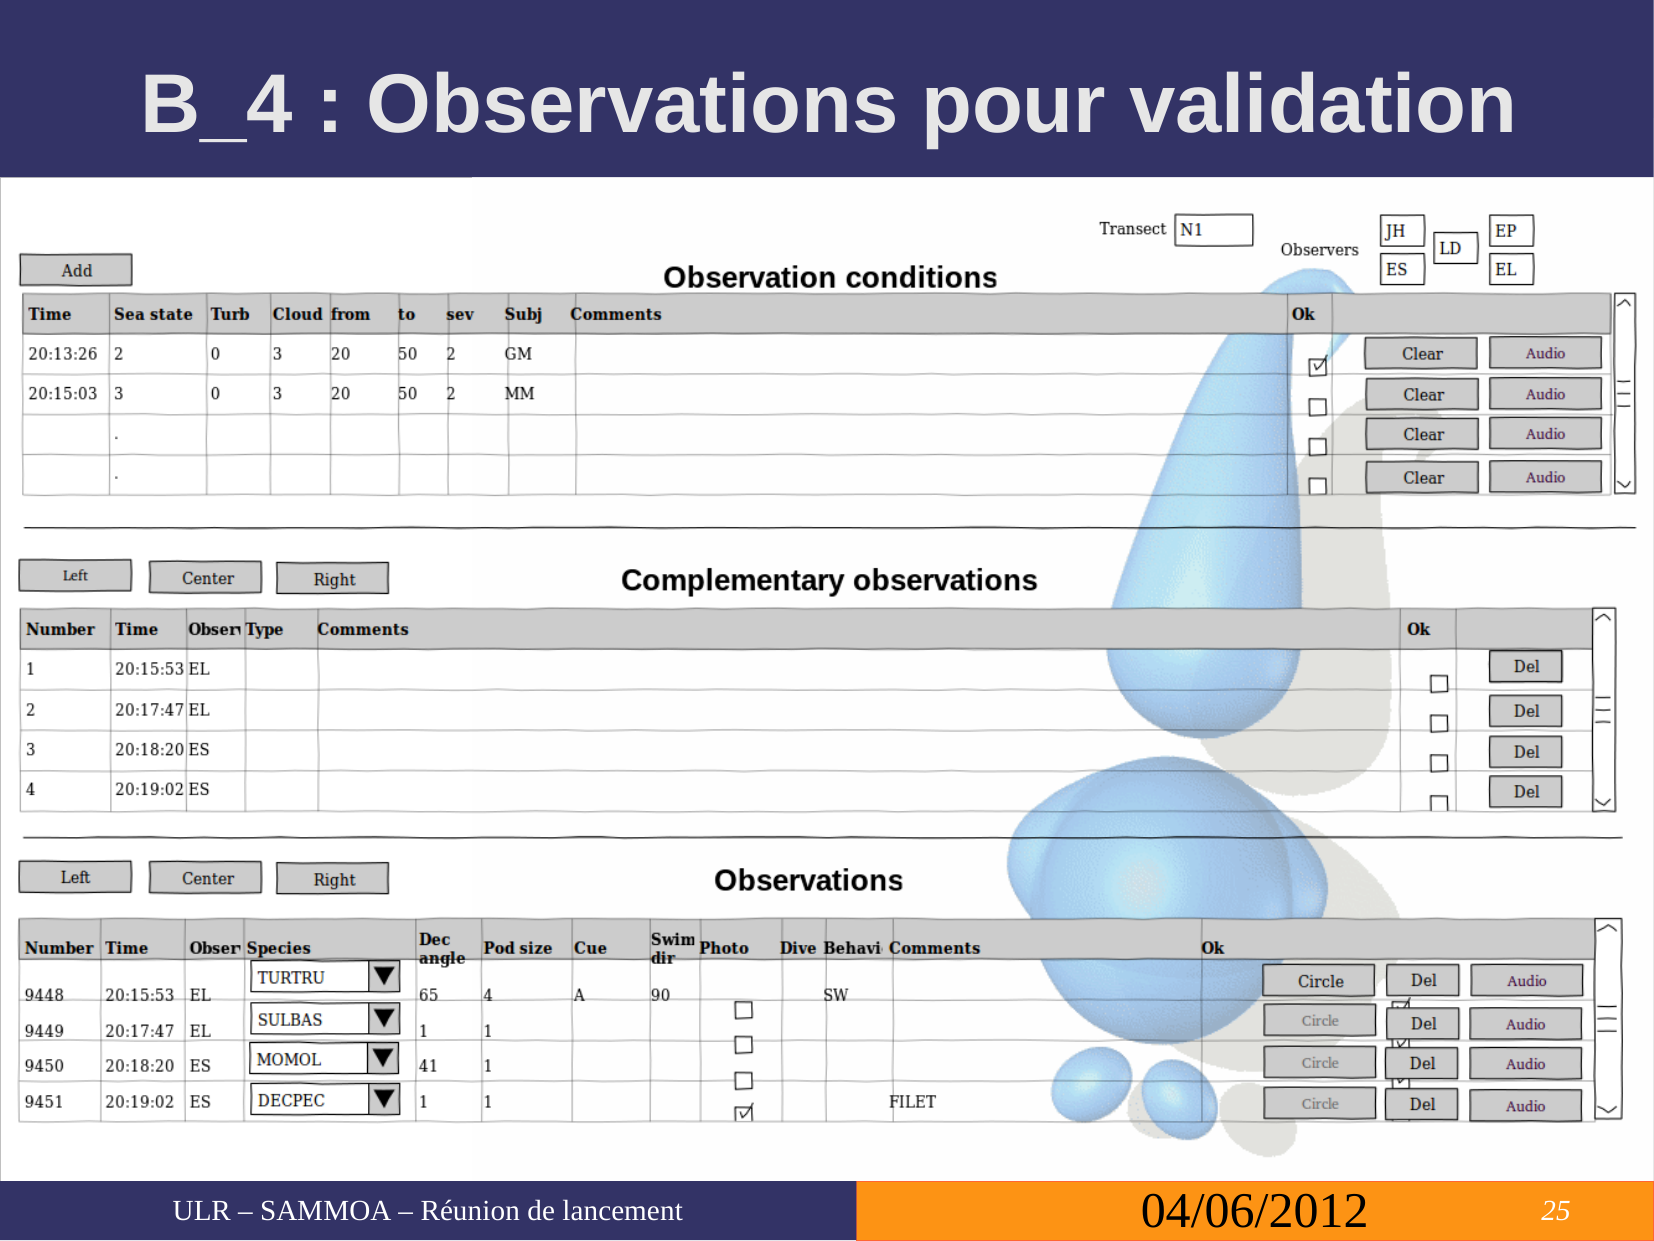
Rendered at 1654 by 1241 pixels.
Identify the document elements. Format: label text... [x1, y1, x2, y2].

picture [0, 178, 1654, 1181]
title B_4 : Observations pour validation [123, 0, 1536, 196]
